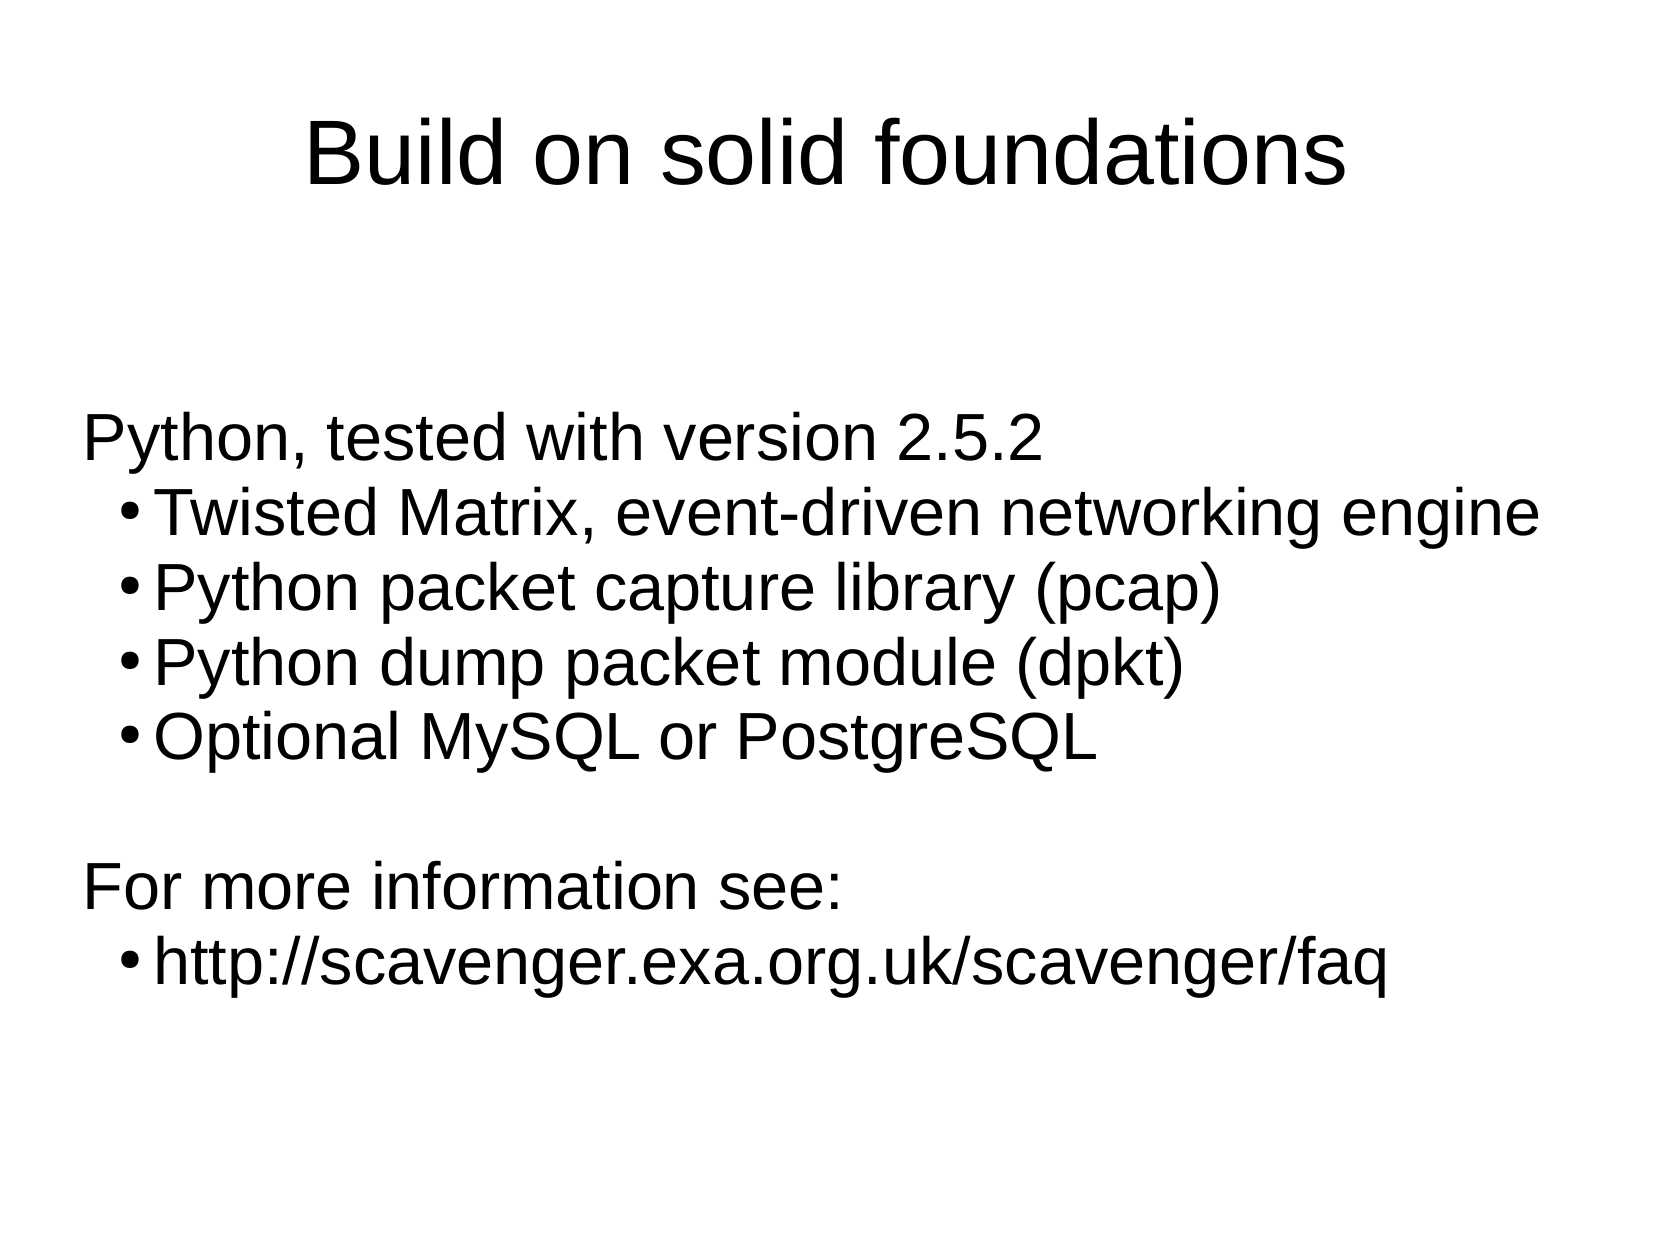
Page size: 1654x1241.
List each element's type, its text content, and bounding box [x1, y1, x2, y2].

subtitle Python, tested with version 2.5.2 Twisted Matrix, event-driven networking engine Python packet capture library (pcap) Python dump packet module (dpkt) Optional MySQL or PostgreSQL For more information see: http://scavenger.exa.org.uk/scavenger/faq [82, 297, 1571, 1102]
title Build on solid foundations [82, 56, 1571, 250]
